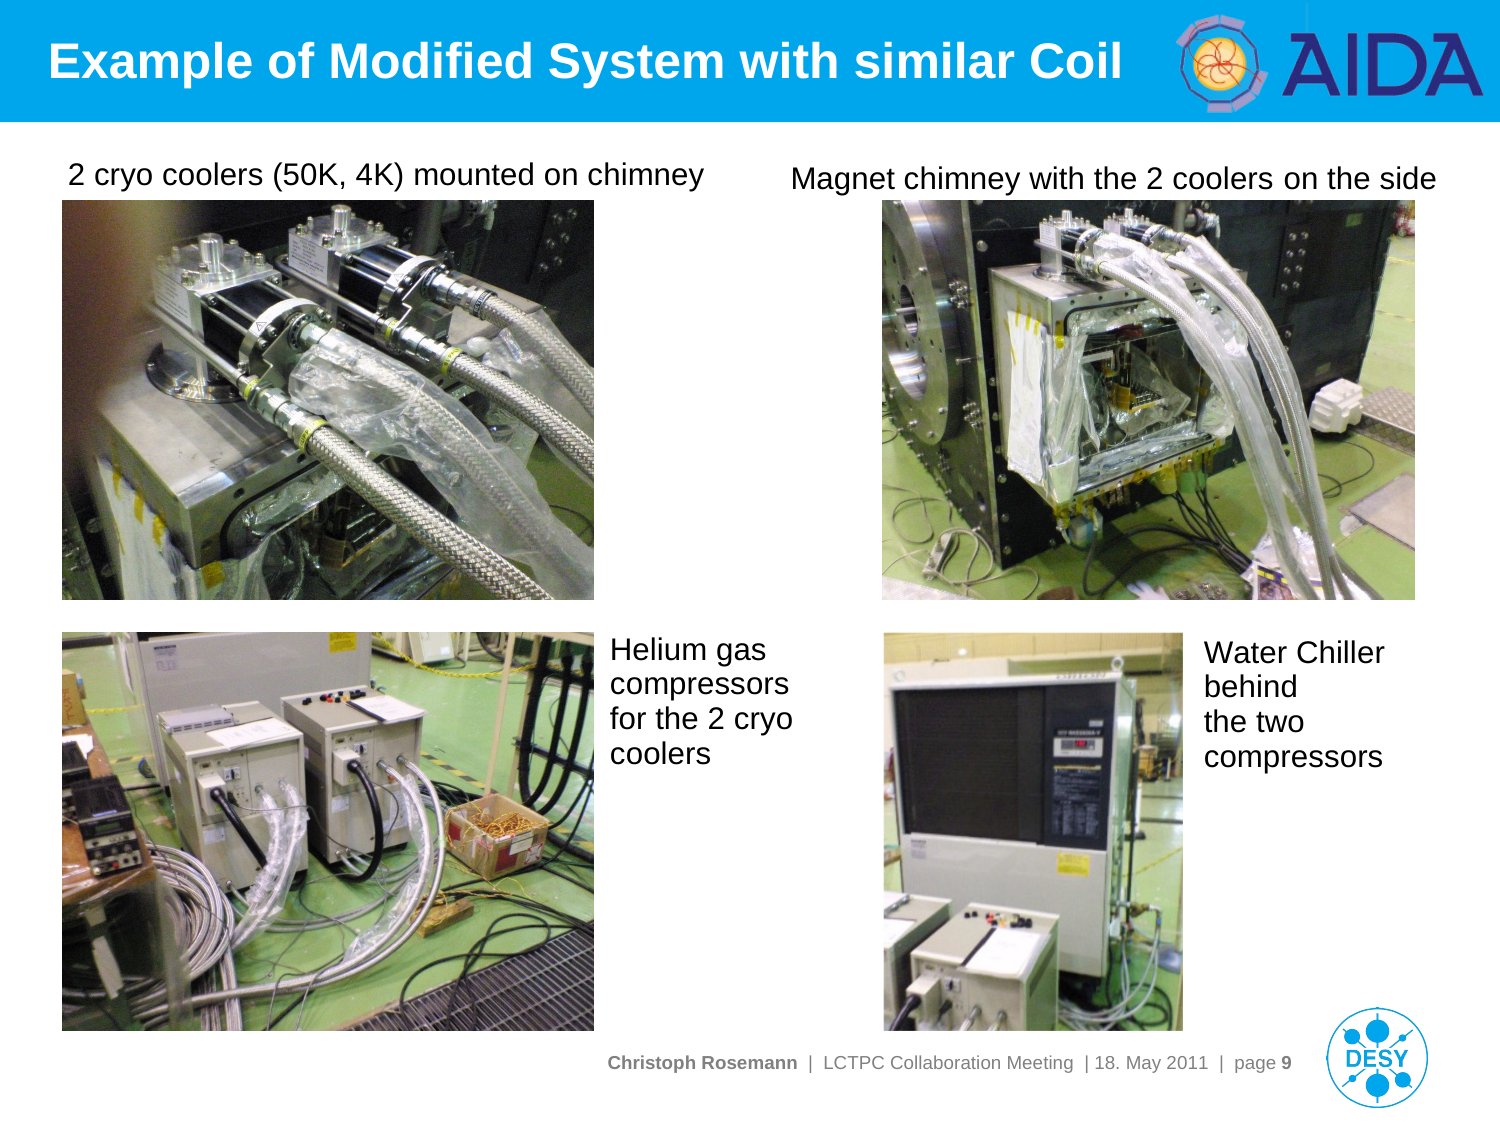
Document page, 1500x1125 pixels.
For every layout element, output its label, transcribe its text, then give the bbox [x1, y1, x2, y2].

picture [1368, 33, 1427, 96]
picture [1326, 1007, 1428, 1108]
picture [1177, 15, 1267, 112]
picture [1426, 33, 1483, 96]
text_box 2 cryo coolers (50K, 4K) mounted on chimney [53, 150, 814, 200]
text_box Water Chiller behind the two compressors [1188, 627, 1454, 782]
text_box Helium gas compressors for the 2 cryo coolers [595, 624, 890, 779]
picture [62, 200, 594, 600]
picture [882, 204, 1415, 600]
picture [1283, 33, 1340, 96]
picture [62, 632, 594, 1031]
title Example of Modified System with similar Coil [47, 16, 1168, 107]
picture [1348, 33, 1357, 96]
text_box Magnet chimney with the 2 coolers on the side [775, 153, 1473, 204]
picture [883, 632, 1183, 1031]
